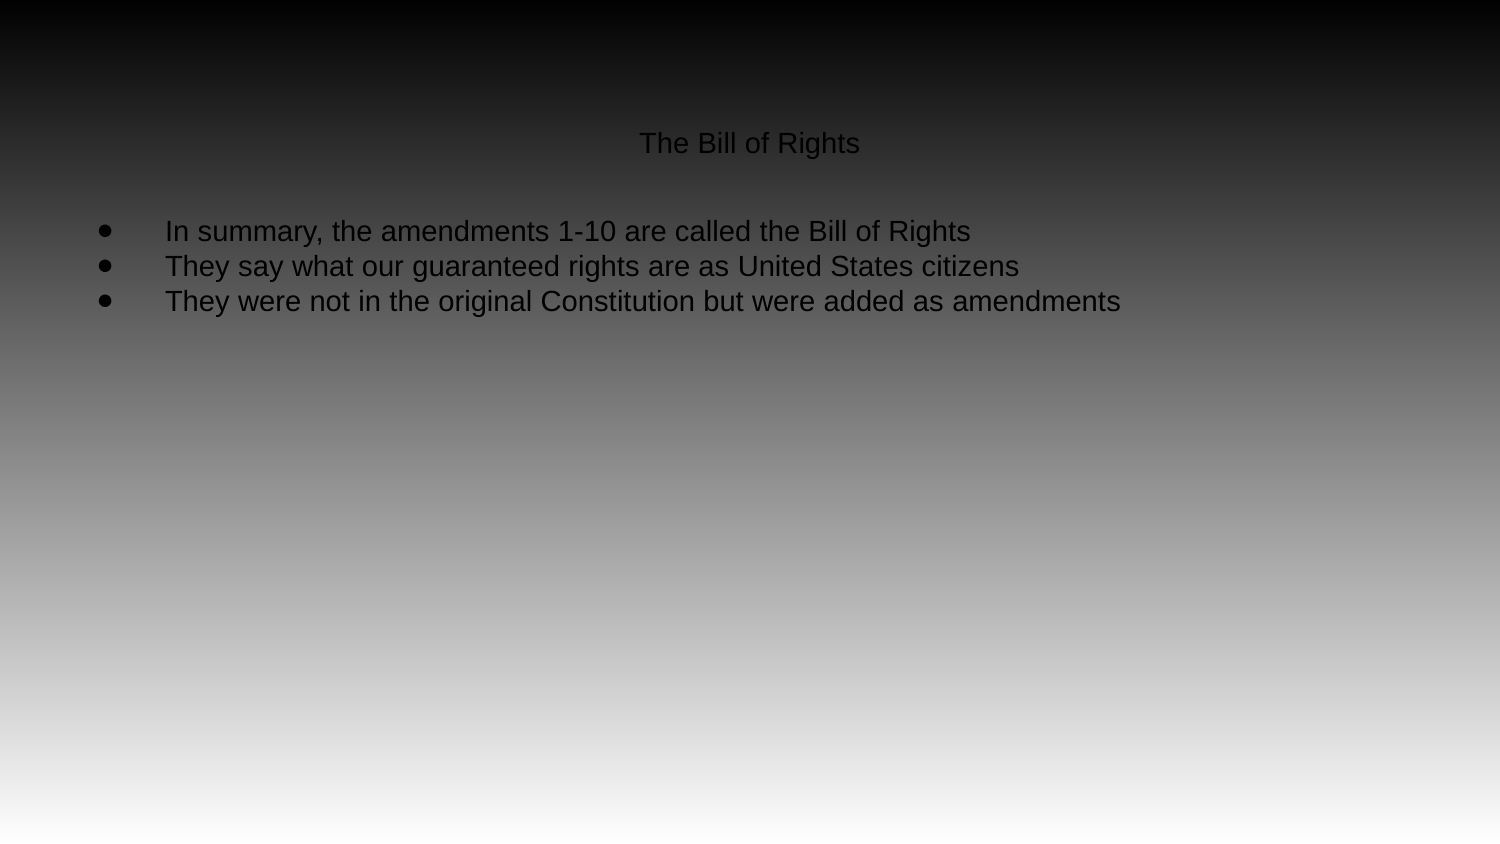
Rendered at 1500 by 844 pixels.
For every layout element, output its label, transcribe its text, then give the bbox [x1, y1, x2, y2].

list In summary, the amendments 1-10 are called the Bill of Rights They say what our guaranteed rights are as United States citizens They were not in the original Constitution but were added as amendments [75, 196, 1425, 808]
title The Bill of Rights [75, 33, 1425, 175]
